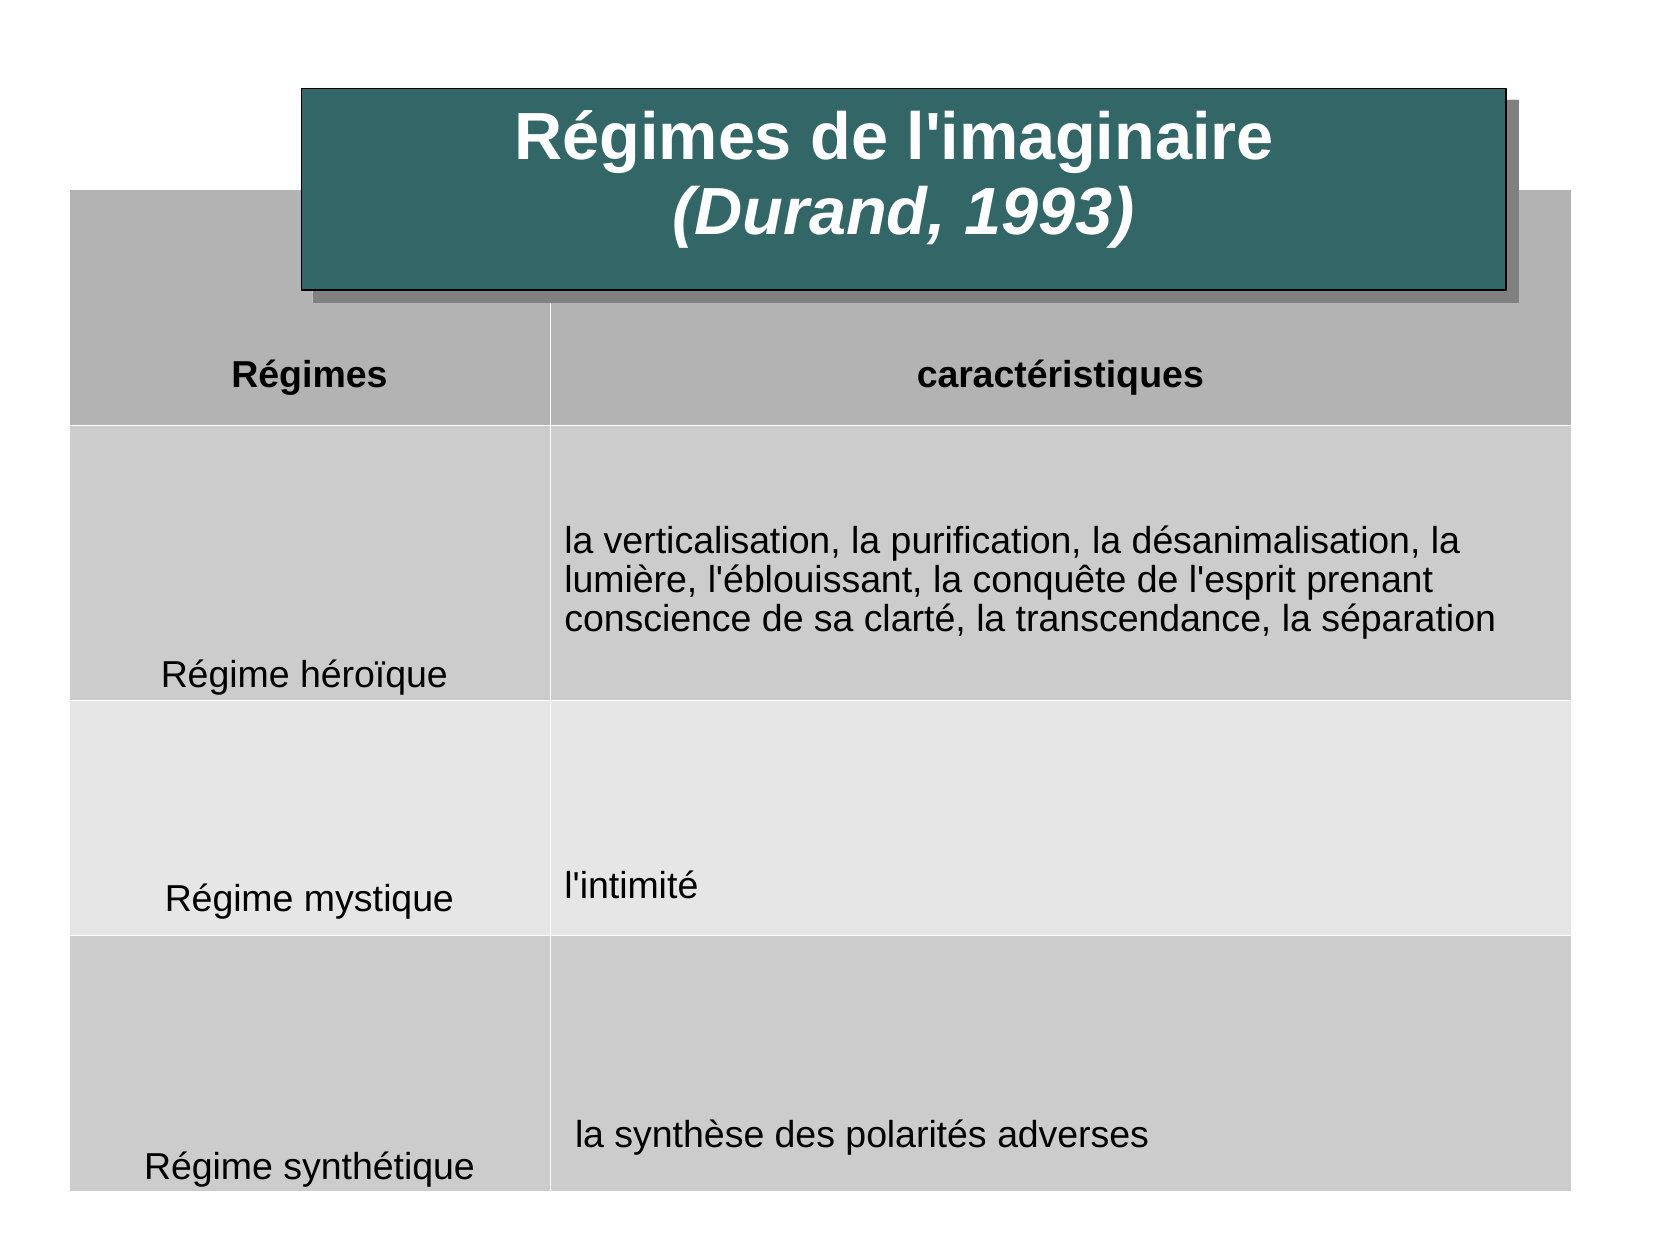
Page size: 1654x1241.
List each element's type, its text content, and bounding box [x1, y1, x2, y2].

table_cell Régime héroïque [70, 426, 550, 700]
table_cell l'intimité [551, 701, 1571, 935]
table_cell Régime synthétique [70, 936, 550, 1191]
table_cell la verticalisation, la purification, la désanimalisation, la lumière, l'éblouissant, la conquête de l'esprit prenant conscience de sa clarté, la transcendance, la séparation [551, 426, 1571, 700]
table_cell la synthèse des polarités adverses [551, 936, 1571, 1191]
table_header caractéristiques [551, 190, 1571, 425]
table_header Régimes [70, 190, 550, 425]
text_box Régimes de l'imaginaire (Durand, 1993) [301, 88, 1507, 291]
table_cell Régime mystique [70, 701, 550, 935]
